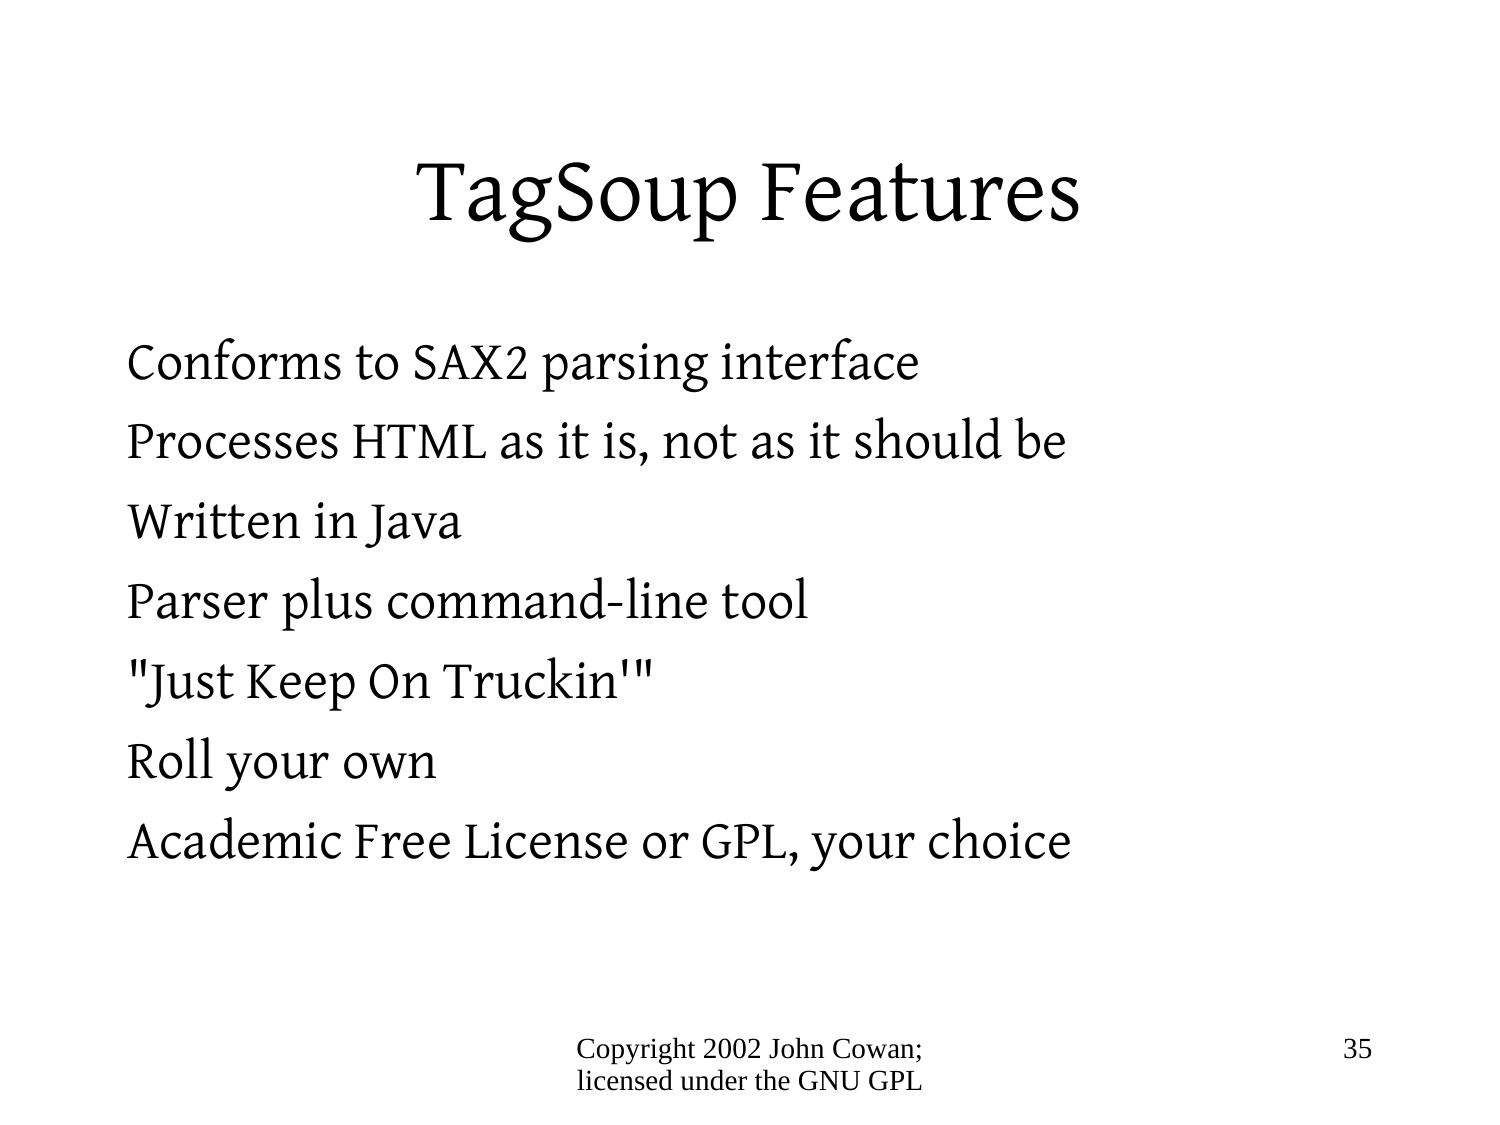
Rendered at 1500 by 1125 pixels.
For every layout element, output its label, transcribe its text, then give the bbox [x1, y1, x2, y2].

text_box Copyright 2002 John Cowan; licensed under the GNU GPL [512, 1025, 988, 1107]
list Conforms to SAX2 parsing interface Processes HTML as it is, not as it should be Written in Java Parser plus command-line tool "Just Keep On Truckin'" Roll your own Academic Free License or GPL, your choice [112, 324, 1388, 1000]
text_box 35 [1074, 1025, 1388, 1074]
title TagSoup Features [112, 99, 1388, 288]
